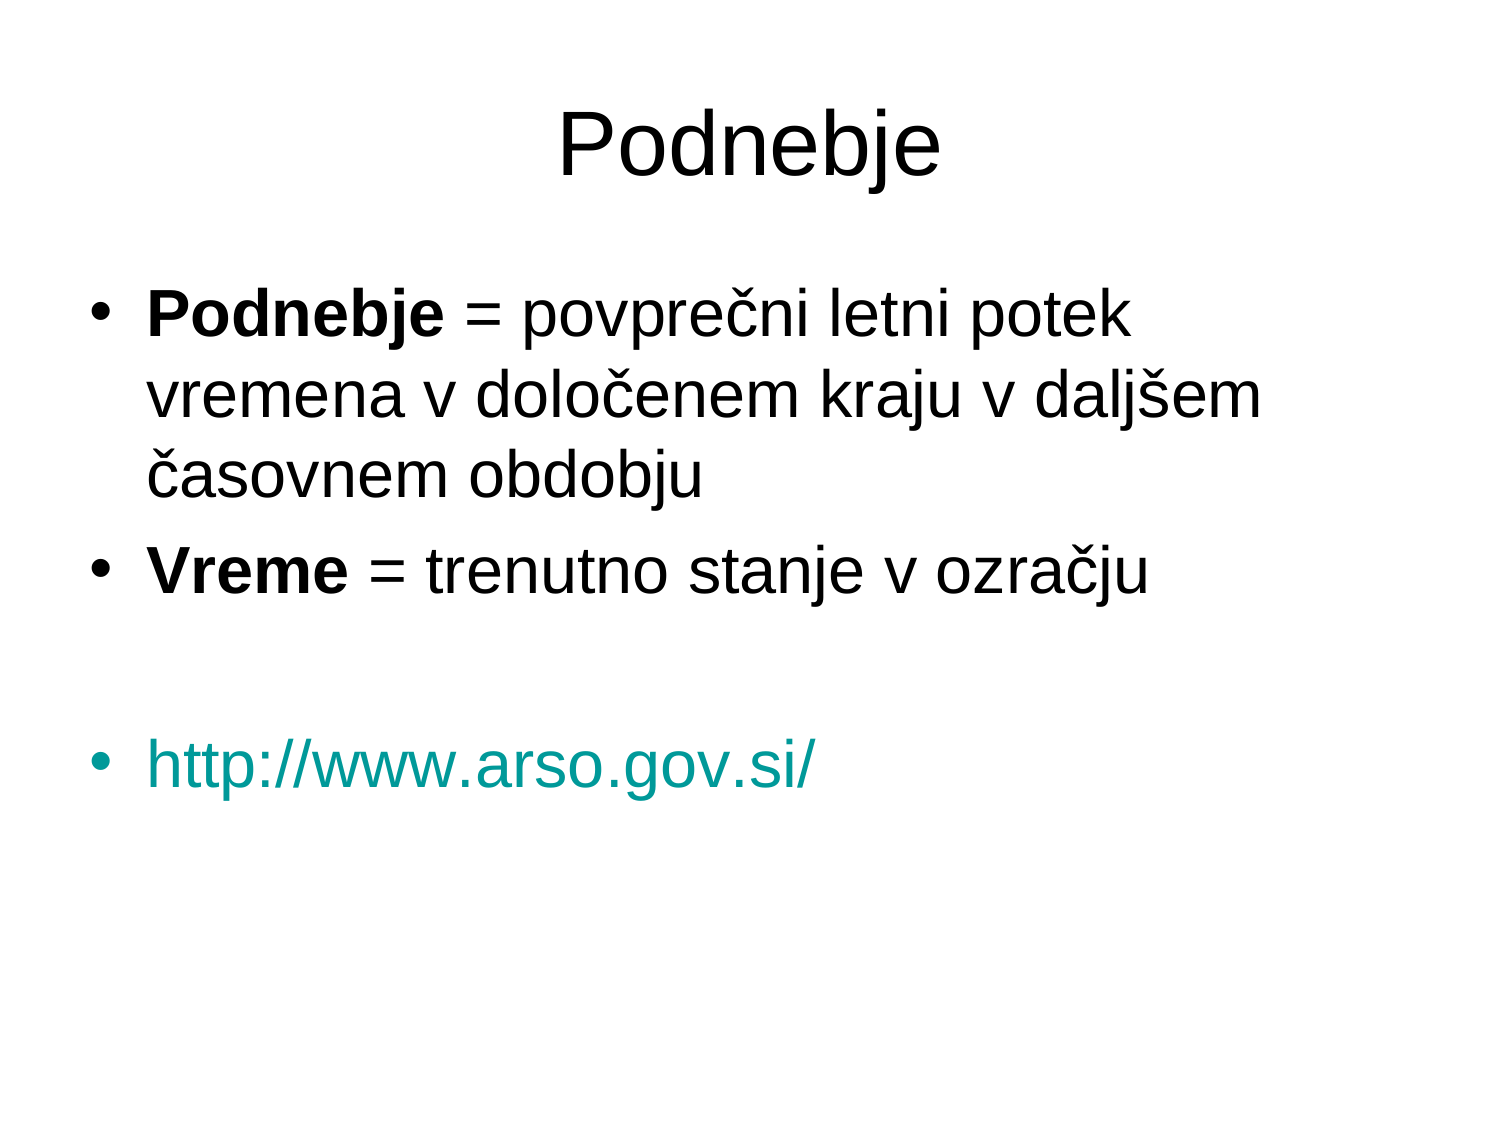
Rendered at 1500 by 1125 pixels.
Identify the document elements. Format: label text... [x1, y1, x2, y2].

title Podnebje [75, 45, 1426, 233]
list Podnebje = povprečni letni potek vremena v določenem kraju v daljšem časovnem obdobju Vreme = trenutno stanje v ozračju http://www.arso.gov.si/ [75, 262, 1426, 1006]
